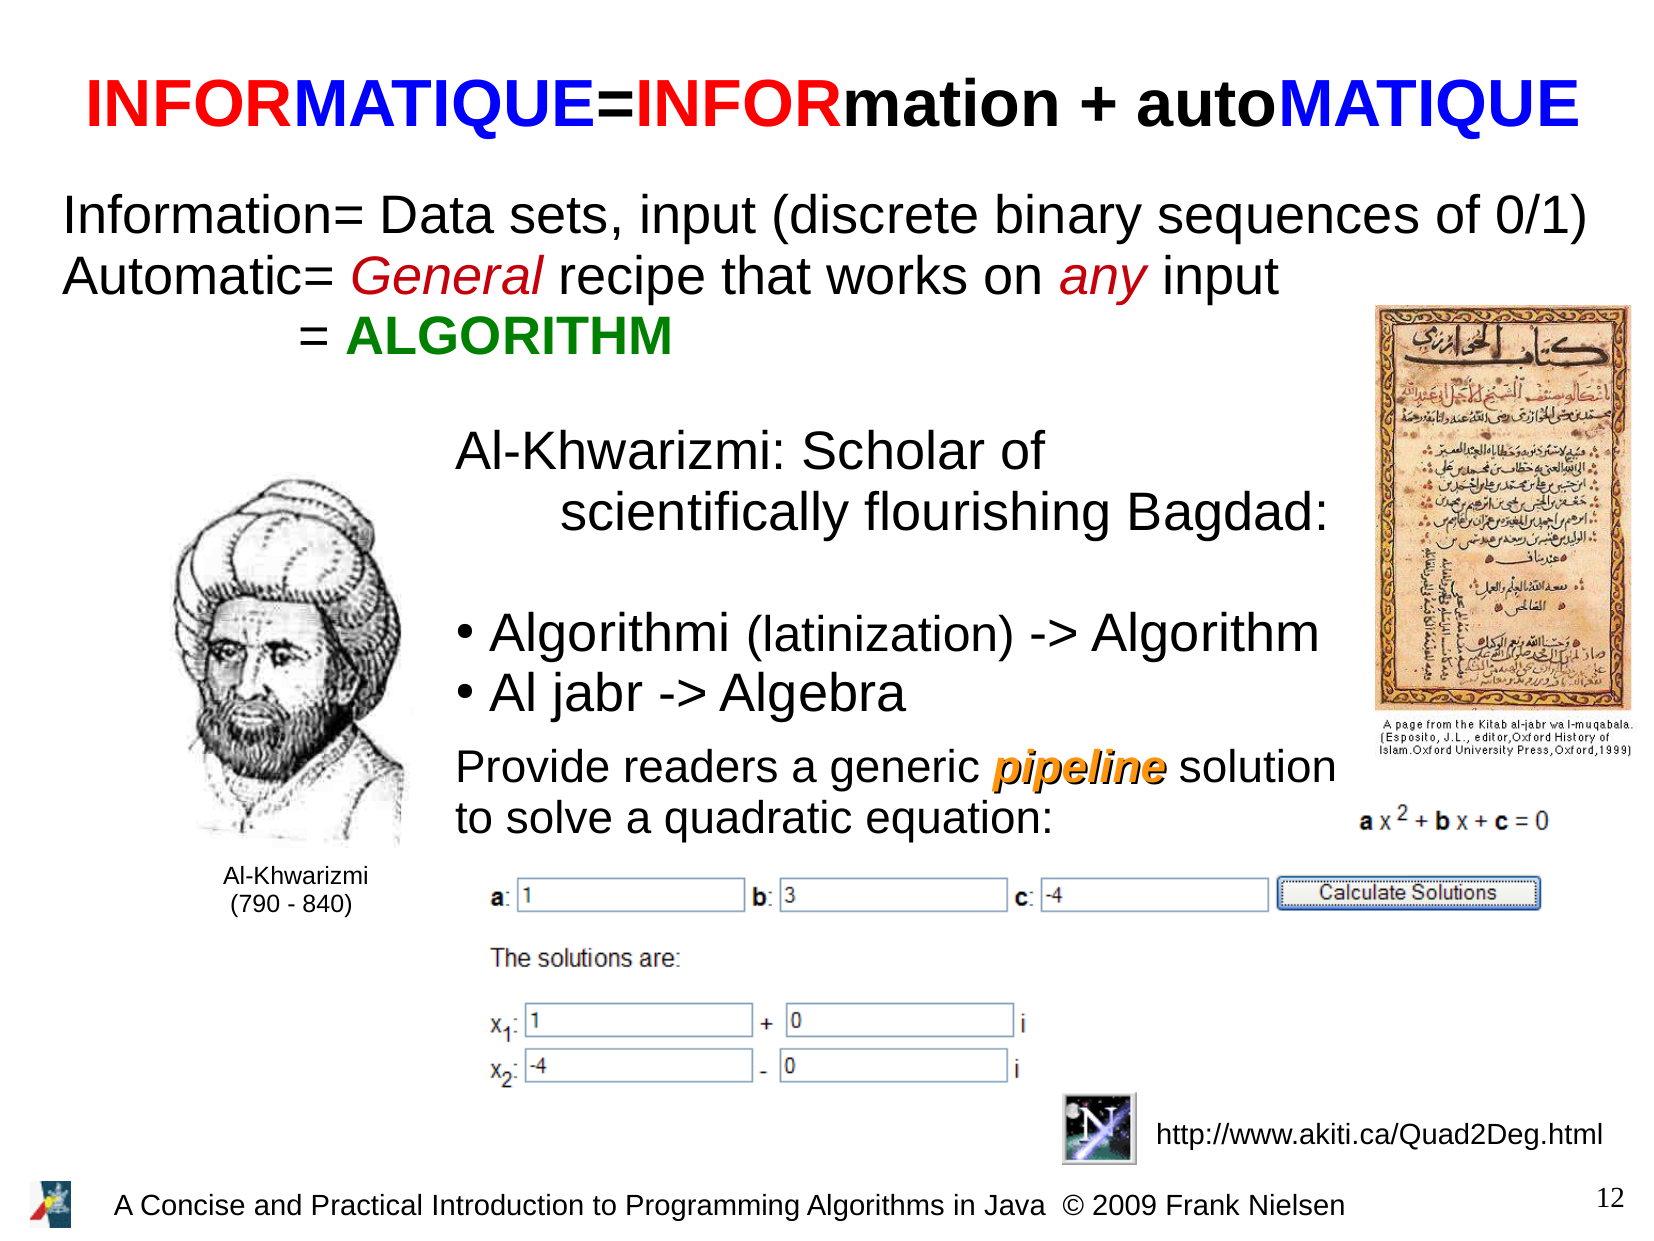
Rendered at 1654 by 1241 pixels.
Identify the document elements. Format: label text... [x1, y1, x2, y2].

picture [472, 781, 1595, 1165]
text_box Provide readers a generic pipeline solution to solve a quadratic equation: [440, 733, 1352, 852]
text_box INFORMATIQUE=INFORmation + autoMATIQUE [70, 59, 1596, 149]
text_box Information= Data sets, input (discrete binary sequences of 0/1) Automatic= General recipe that works on any input = ALGORITHM [47, 177, 1613, 473]
text_box http://www.akiti.ca/Quad2Deg.html [1141, 1110, 1619, 1158]
picture [1375, 305, 1642, 769]
picture [29, 1181, 71, 1228]
text_box Al-Khwarizmi: Scholar of scientifically flourishing Bagdad: Algorithmi (latinization) -> Algorithm Al jabr -> Algebra [440, 413, 1346, 731]
text_box Al-Khwarizmi (790 - 840) [208, 855, 384, 926]
picture [127, 472, 414, 855]
